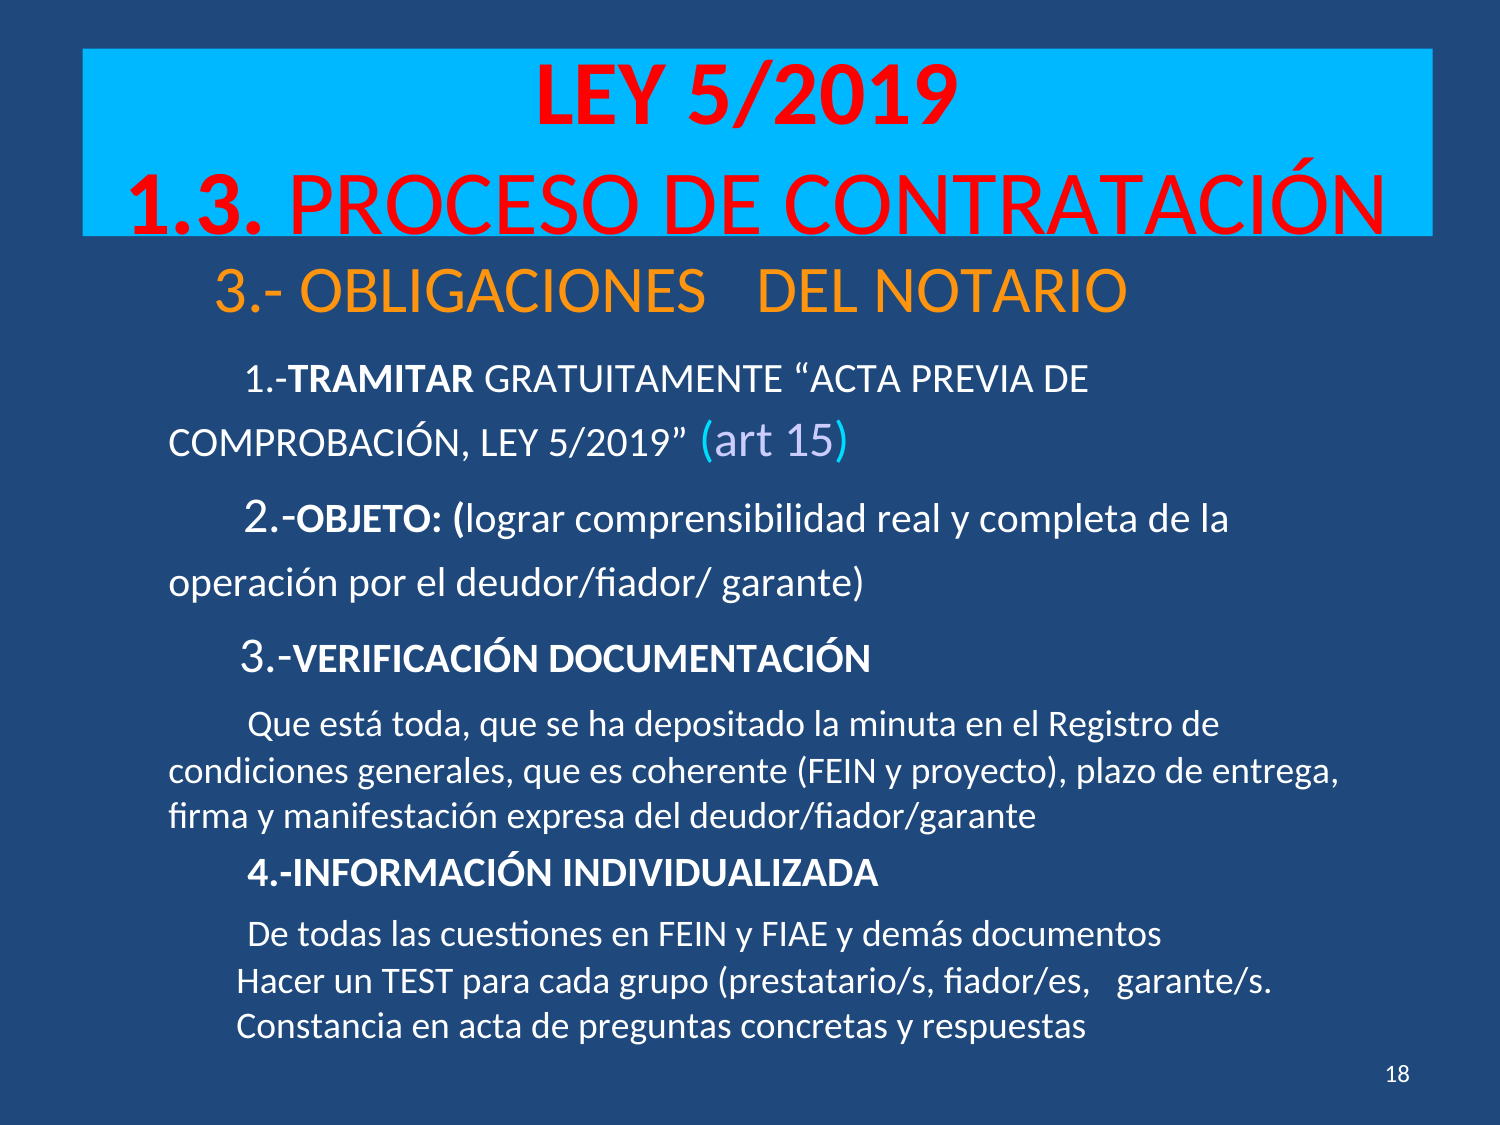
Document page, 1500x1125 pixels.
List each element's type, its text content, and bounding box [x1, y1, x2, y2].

text_box LEY 5/2019 1.3. PROCESO DE CONTRATACIÓN [82, 48, 1433, 237]
text_box 3.- OBLIGACIONES DEL NOTARIO 1.-TRAMITAR GRATUITAMENTE “ACTA PREVIA DE COMPROBACIÓN, LEY 5/2019” (art 15) 2.-OBJETO: (lograr comprensibilidad real y completa de la operación por el deudor/fiador/ garante) 3.-VERIFICACIÓN DOCUMENTACIÓN Que está toda, que se ha depositado la minuta en el Registro de condiciones generales, que es coherente (FEIN y proyecto), plazo de entrega, firma y manifestación expresa del deudor/fiador/garante 4.-INFORMACIÓN INDIVIDUALIZADA De todas las cuestiones en FEIN y FIAE y demás documentos Hacer un TEST para cada grupo (prestatario/s, fiador/es, garante/s. Constancia en acta de preguntas concretas y respuestas [153, 238, 1357, 998]
text_box <número> [1074, 1042, 1426, 1103]
